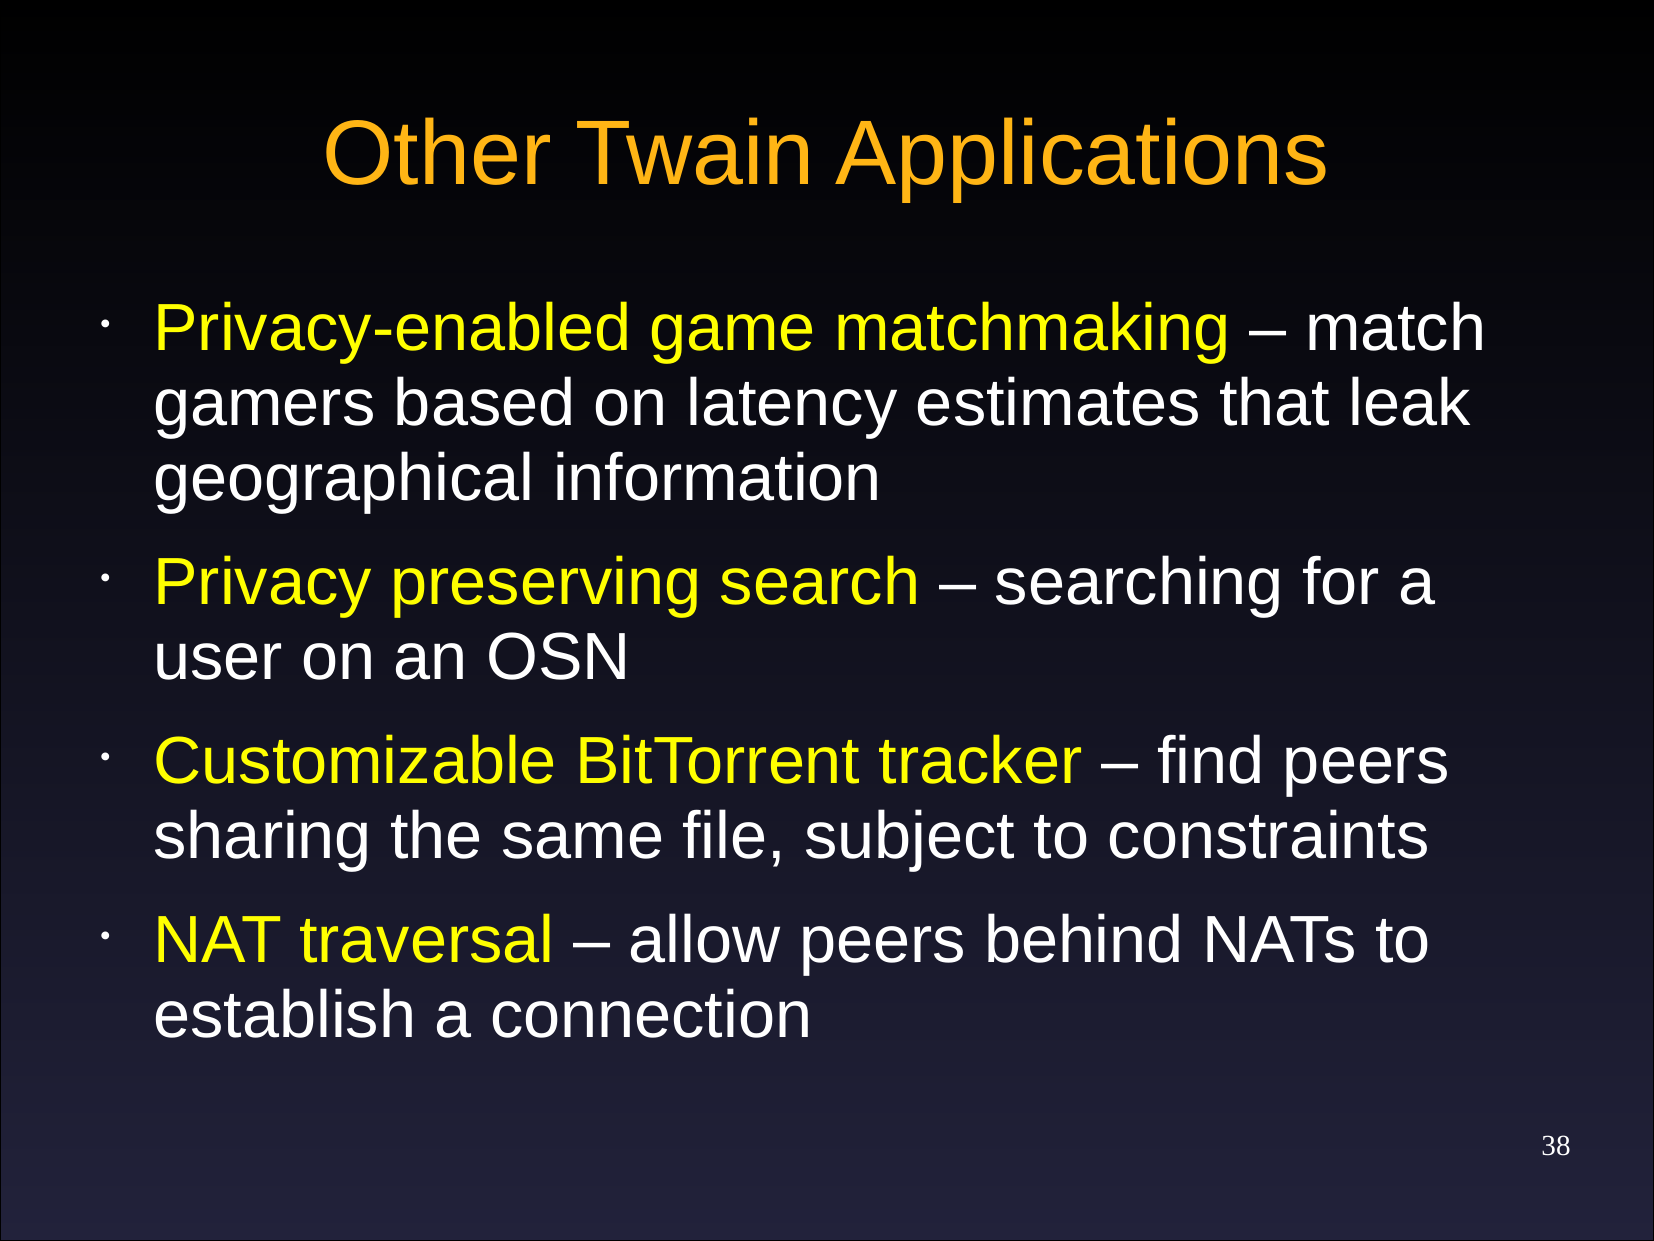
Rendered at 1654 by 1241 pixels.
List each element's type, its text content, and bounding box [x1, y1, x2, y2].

list Privacy-enabled game matchmaking – match gamers based on latency estimates that leak geographical information Privacy preserving search – searching for a user on an OSN Customizable BitTorrent tracker – find peers sharing the same file, subject to constraints NAT traversal – allow peers behind NATs to establish a connection [82, 290, 1571, 1109]
title Other Twain Applications [82, 49, 1571, 257]
